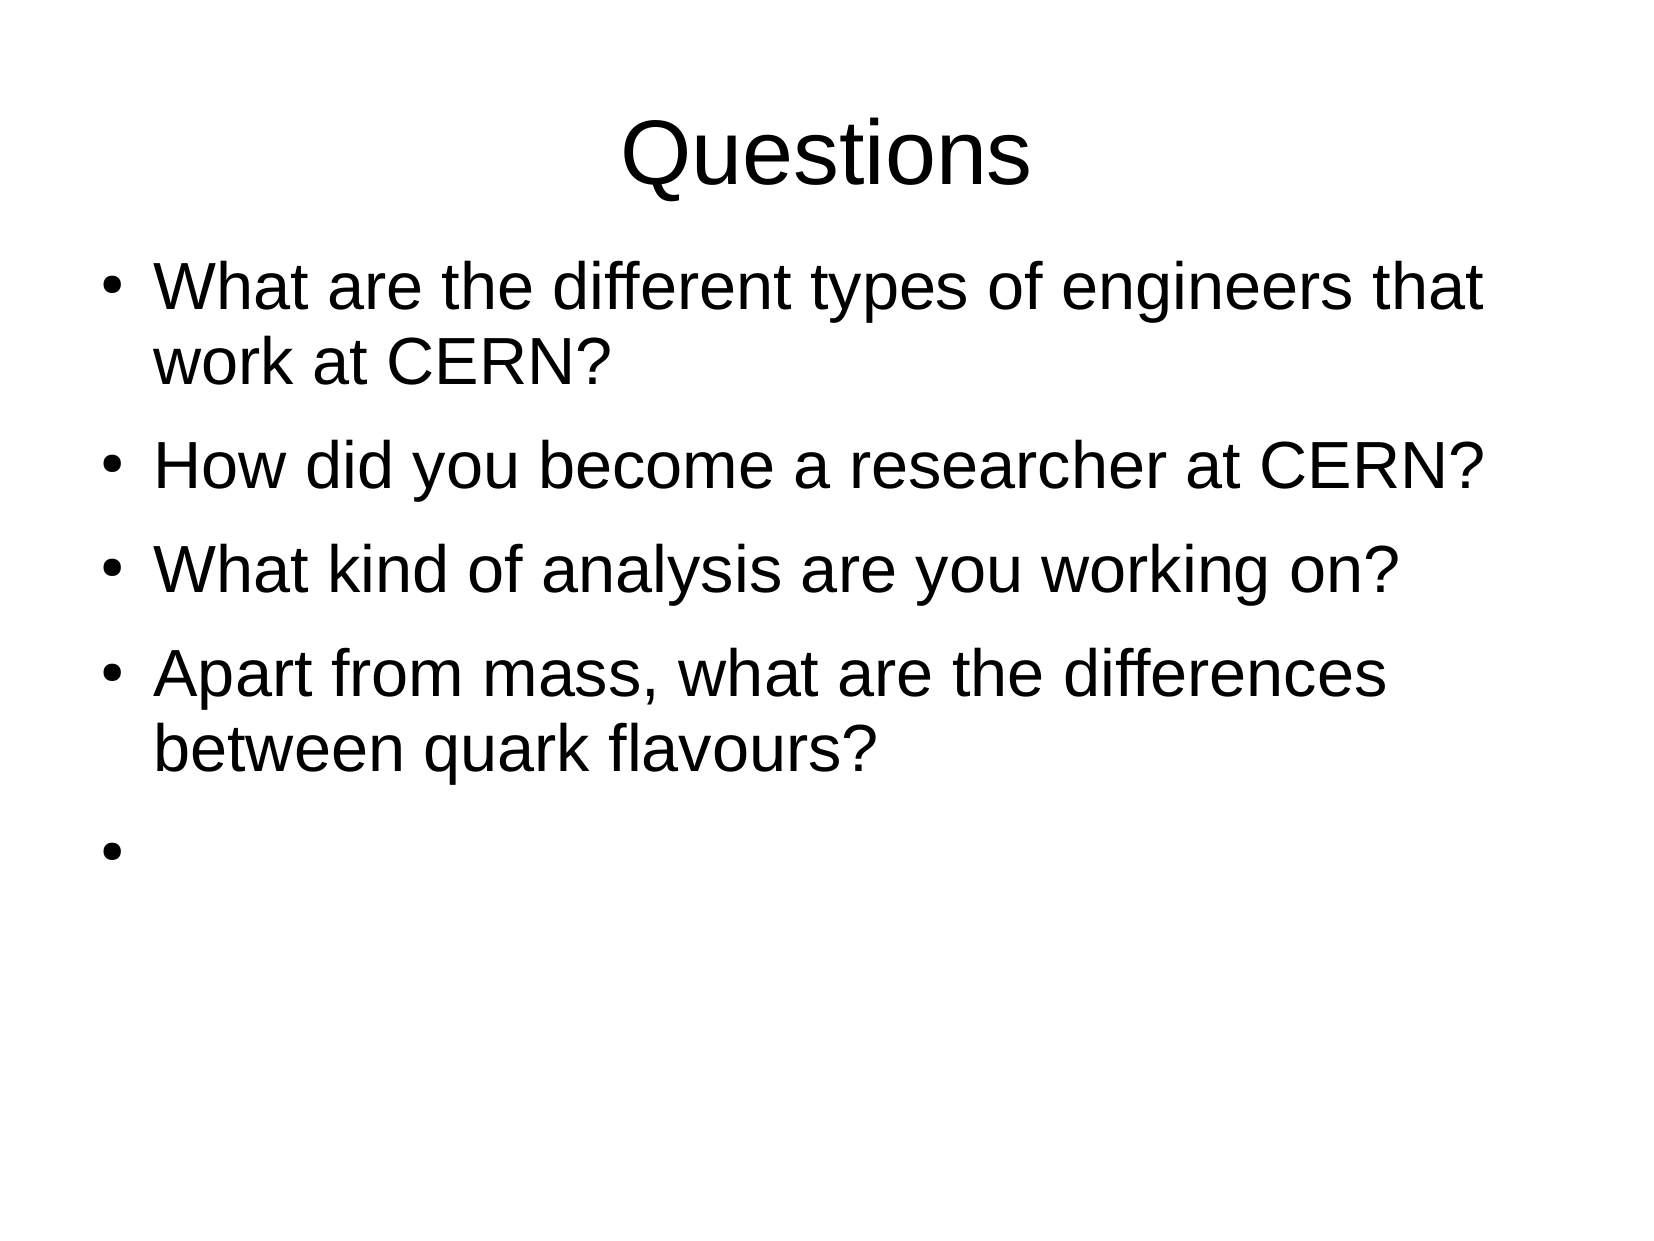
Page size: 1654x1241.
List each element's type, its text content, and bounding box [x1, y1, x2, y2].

list What are the different types of engineers that work at CERN? How did you become a researcher at CERN? What kind of analysis are you working on? Apart from mass, what are the differences between quark flavours? [82, 248, 1538, 1199]
title Questions [82, 49, 1571, 257]
